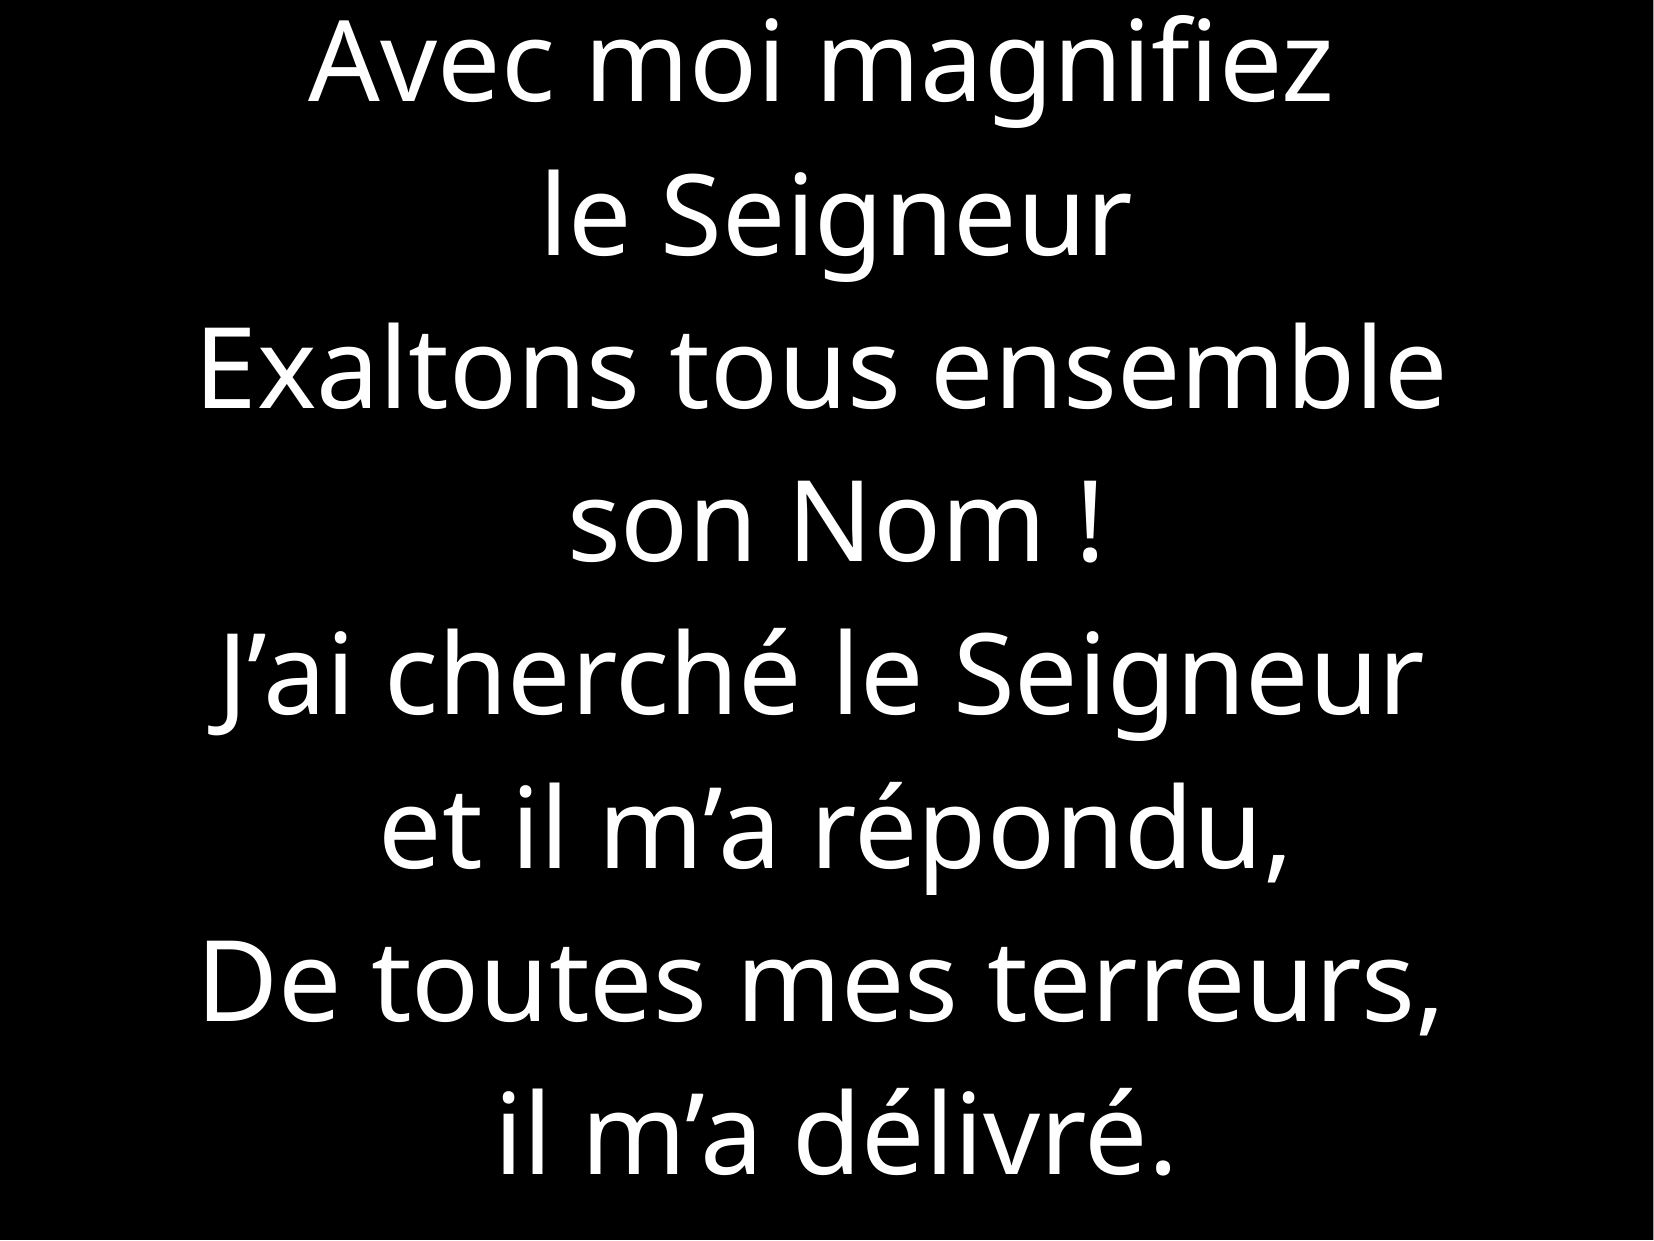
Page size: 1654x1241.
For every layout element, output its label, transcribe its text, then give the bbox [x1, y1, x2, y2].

subtitle Avec moi magnifiez le Seigneur Exaltons tous ensemble son Nom ! J’ai cherché le Seigneur et il m’a répondu, De toutes mes terreurs, il m’a délivré. [21, 0, 1652, 1222]
